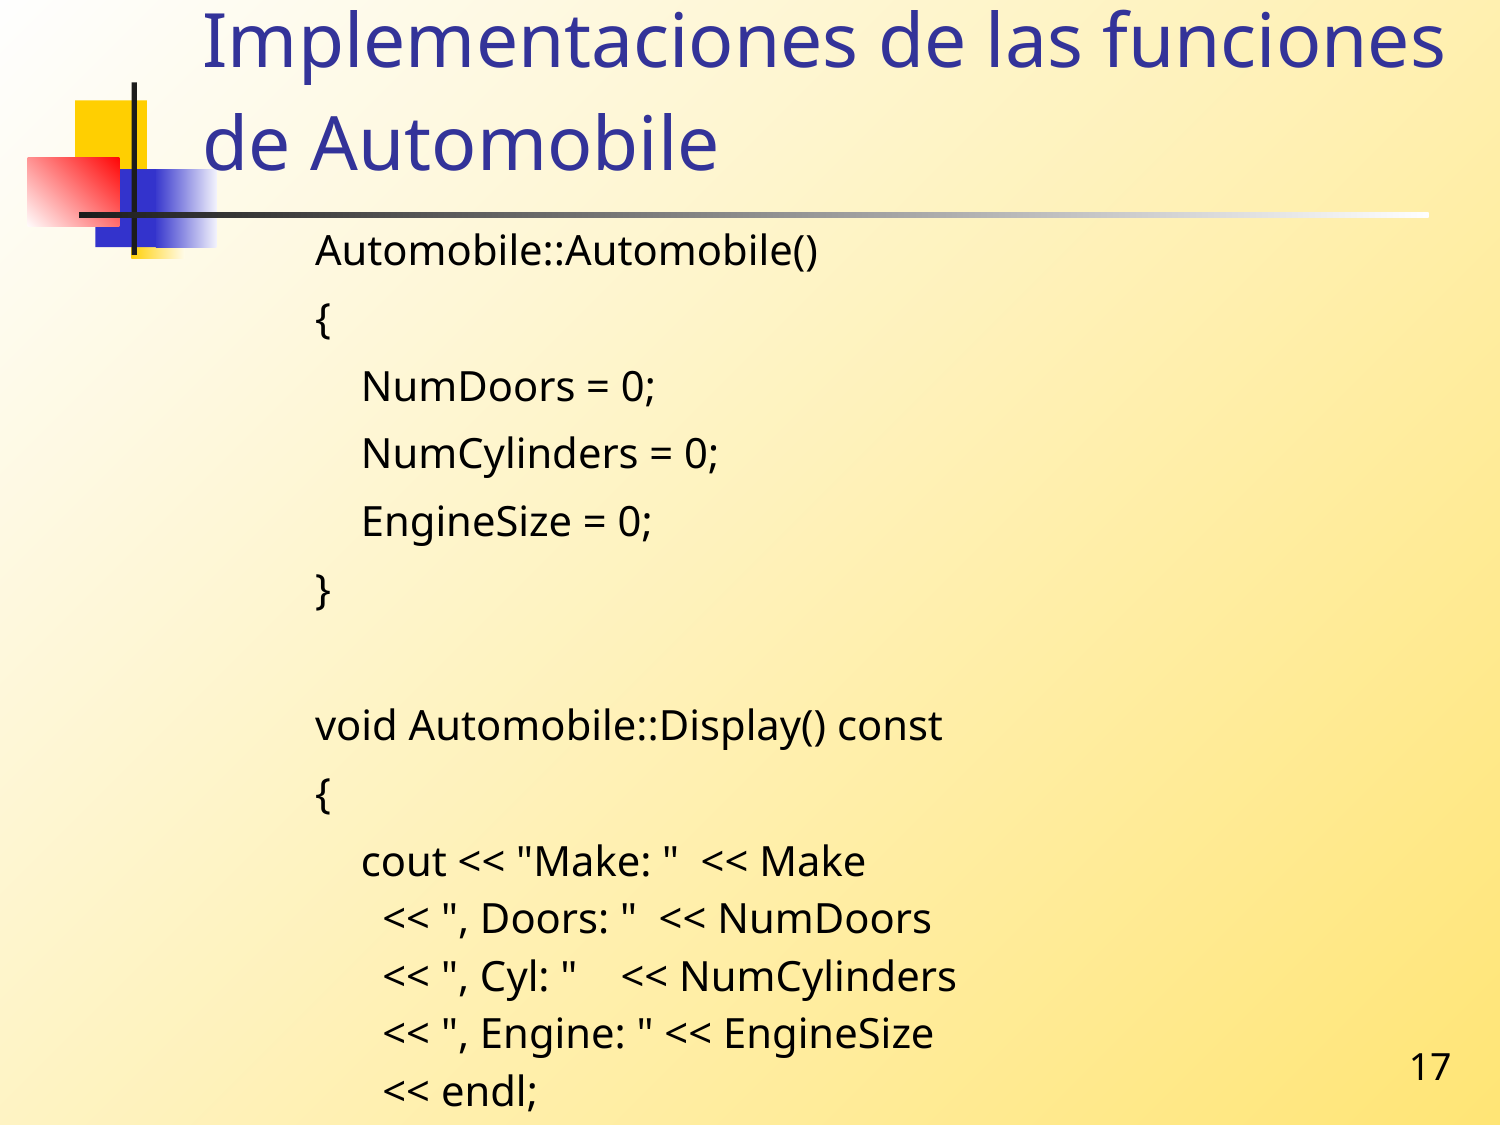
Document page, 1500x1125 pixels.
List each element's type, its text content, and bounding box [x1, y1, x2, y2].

list Automobile::Automobile()‏ { NumDoors = 0; NumCylinders = 0; EngineSize = 0; } void Automobile::Display() const { cout << "Make: " << Make << ", Doors: " << NumDoors << ", Cyl: " << NumCylinders << ", Engine: " << EngineSize << endl; } [224, 212, 1463, 1089]
title Implementaciones de las funciones de Automobile [187, 3, 1466, 200]
